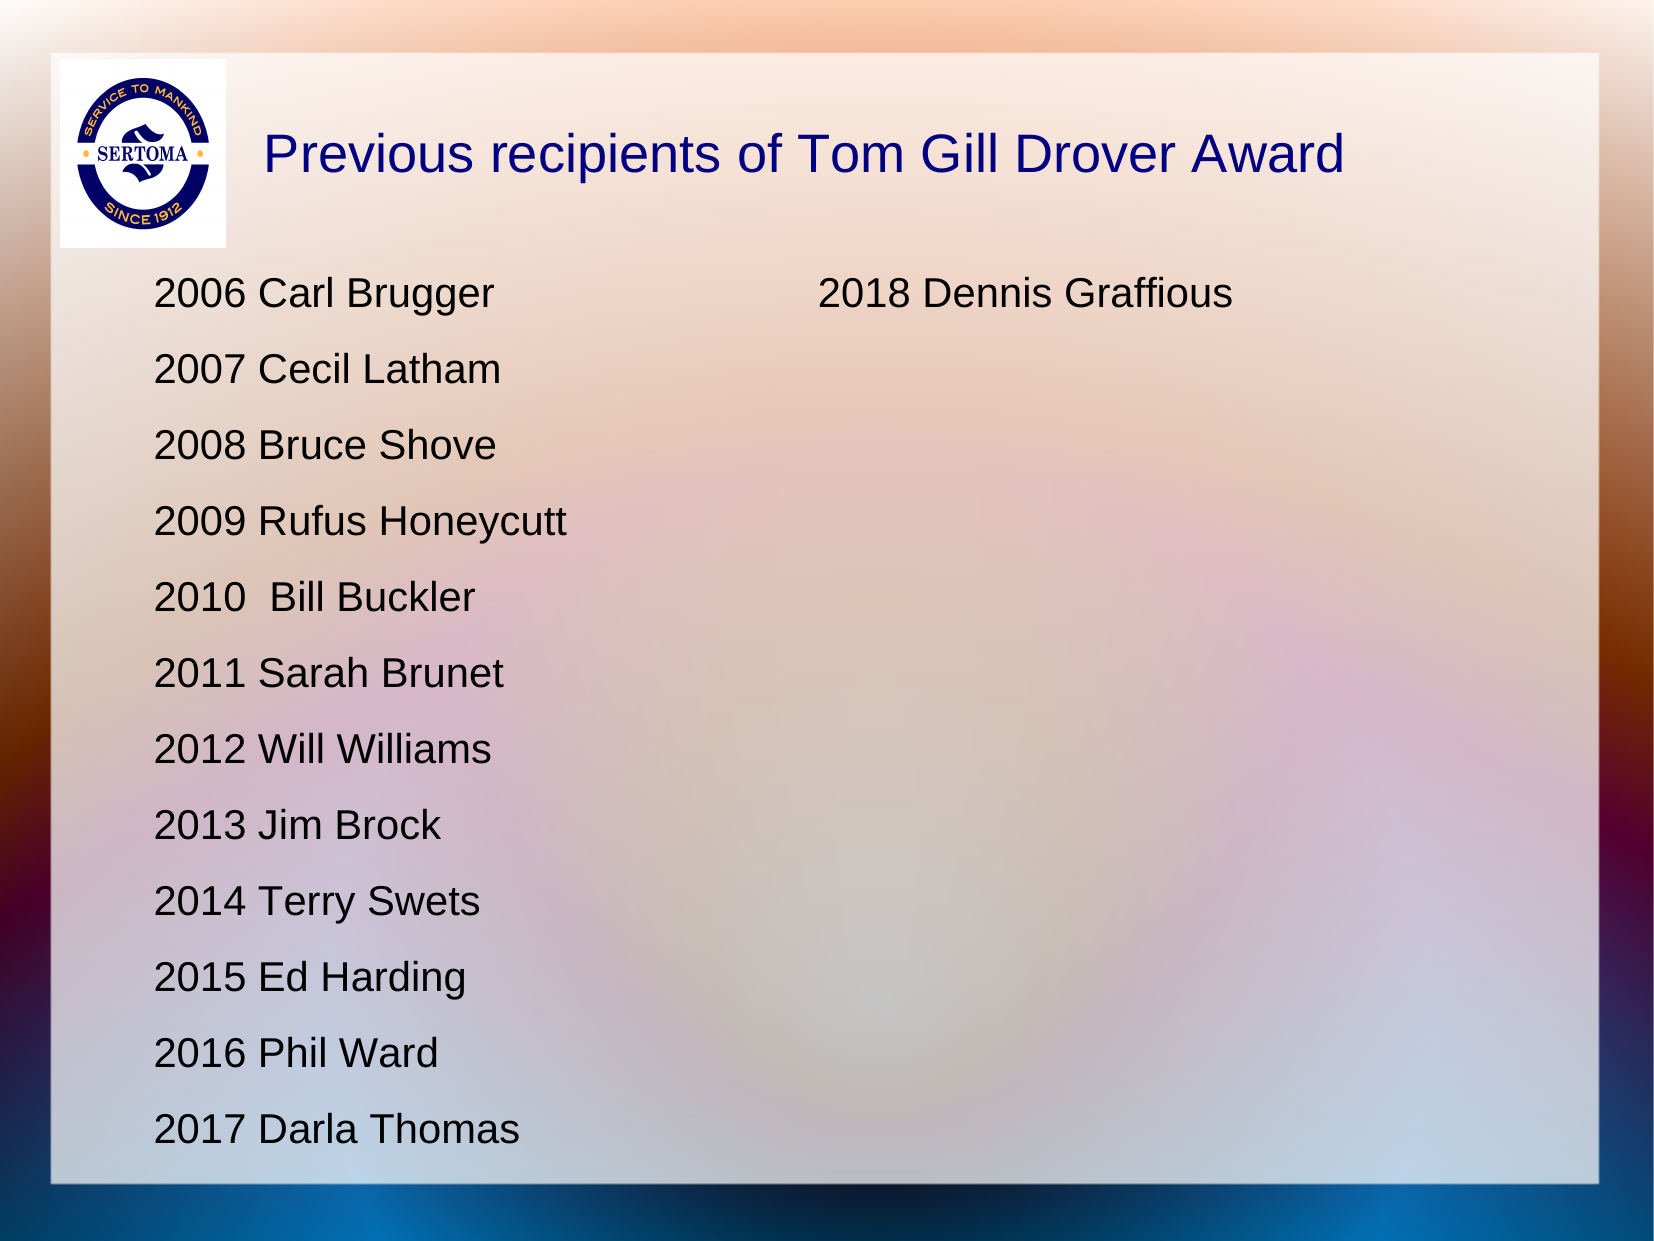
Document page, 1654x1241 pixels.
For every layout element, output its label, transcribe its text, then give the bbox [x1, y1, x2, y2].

list 2006 Carl Brugger 2018 Dennis Graffious 2007 Cecil Latham 2008 Bruce Shove 2009 Rufus Honeycutt 2010 Bill Buckler 2011 Sarah Brunet 2012 Will Williams 2013 Jim Brock 2014 Terry Swets 2015 Ed Harding 2016 Phil Ward 2017 Darla Thomas [82, 270, 1571, 1233]
picture [0, 0, 1654, 1241]
title Previous recipients of Tom Gill Drover Award [61, 50, 1550, 258]
